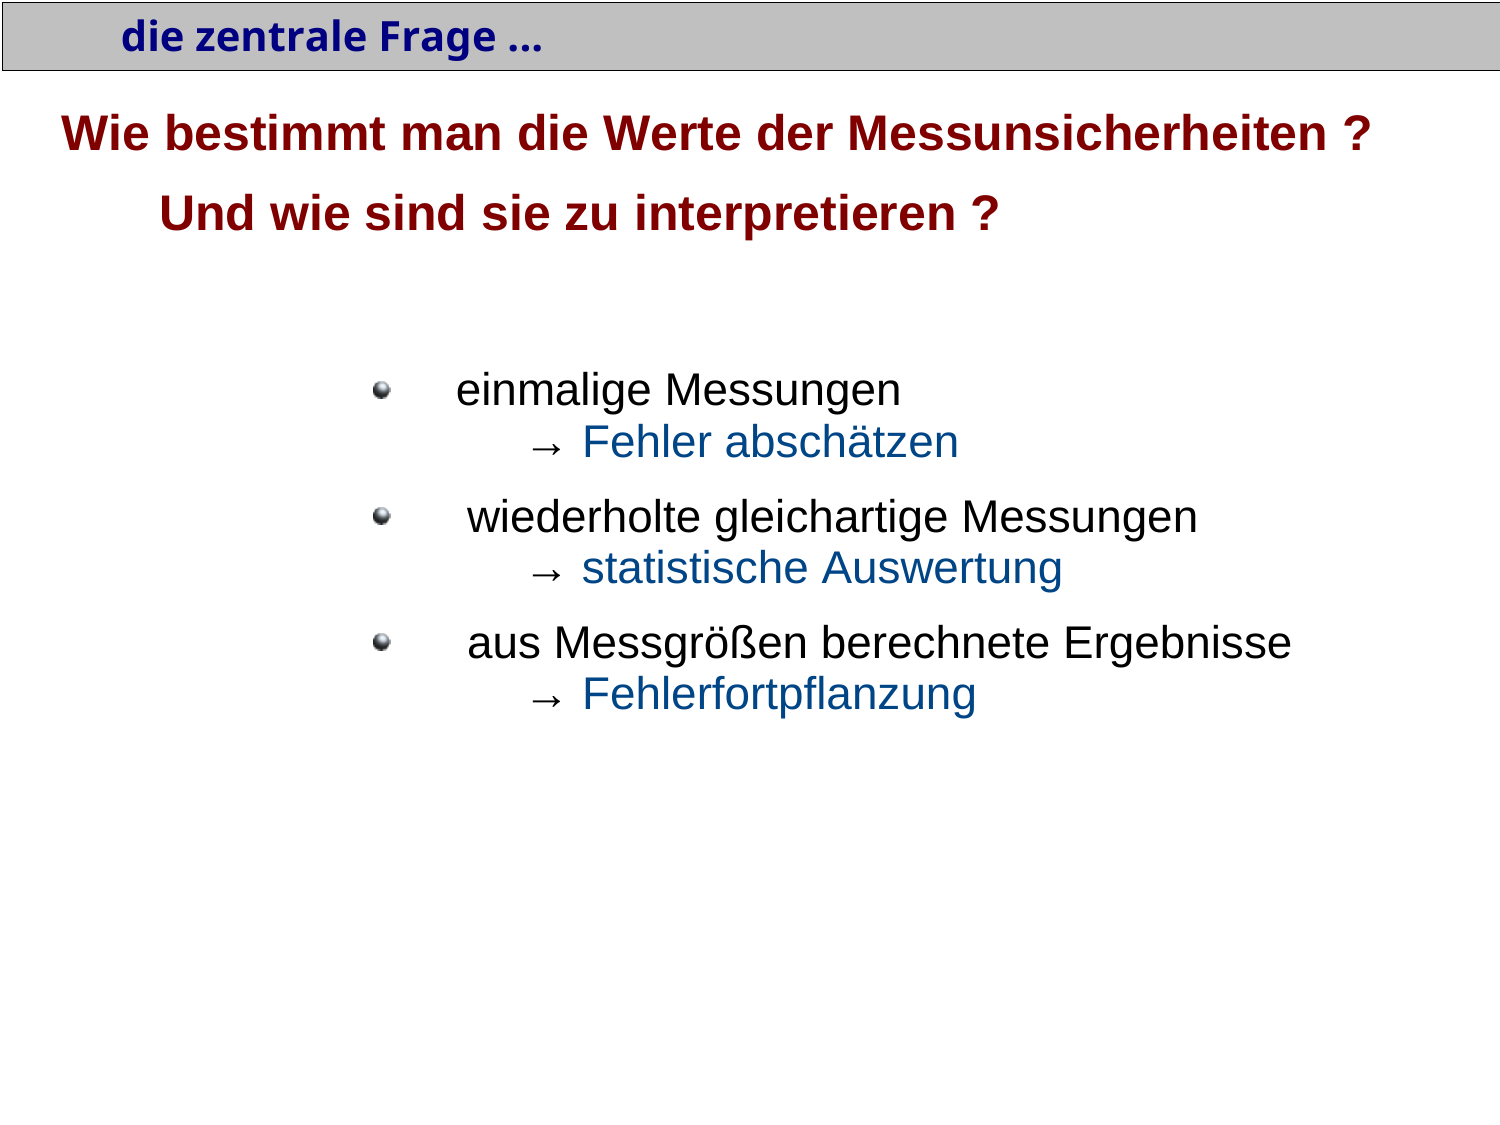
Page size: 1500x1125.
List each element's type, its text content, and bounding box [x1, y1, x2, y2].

title die zentrale Frage ... [110, 0, 1392, 77]
text_box Wie bestimmt man die Werte der Messunsicherheiten ? Und wie sind sie zu interpretieren ? [46, 98, 1389, 249]
text_box einmalige Messungen → Fehler abschätzen wiederholte gleichartige Messungen → statistische Auswertung aus Messgrößen berechnete Ergebnisse → Fehlerfortpflanzung [283, 356, 1321, 727]
